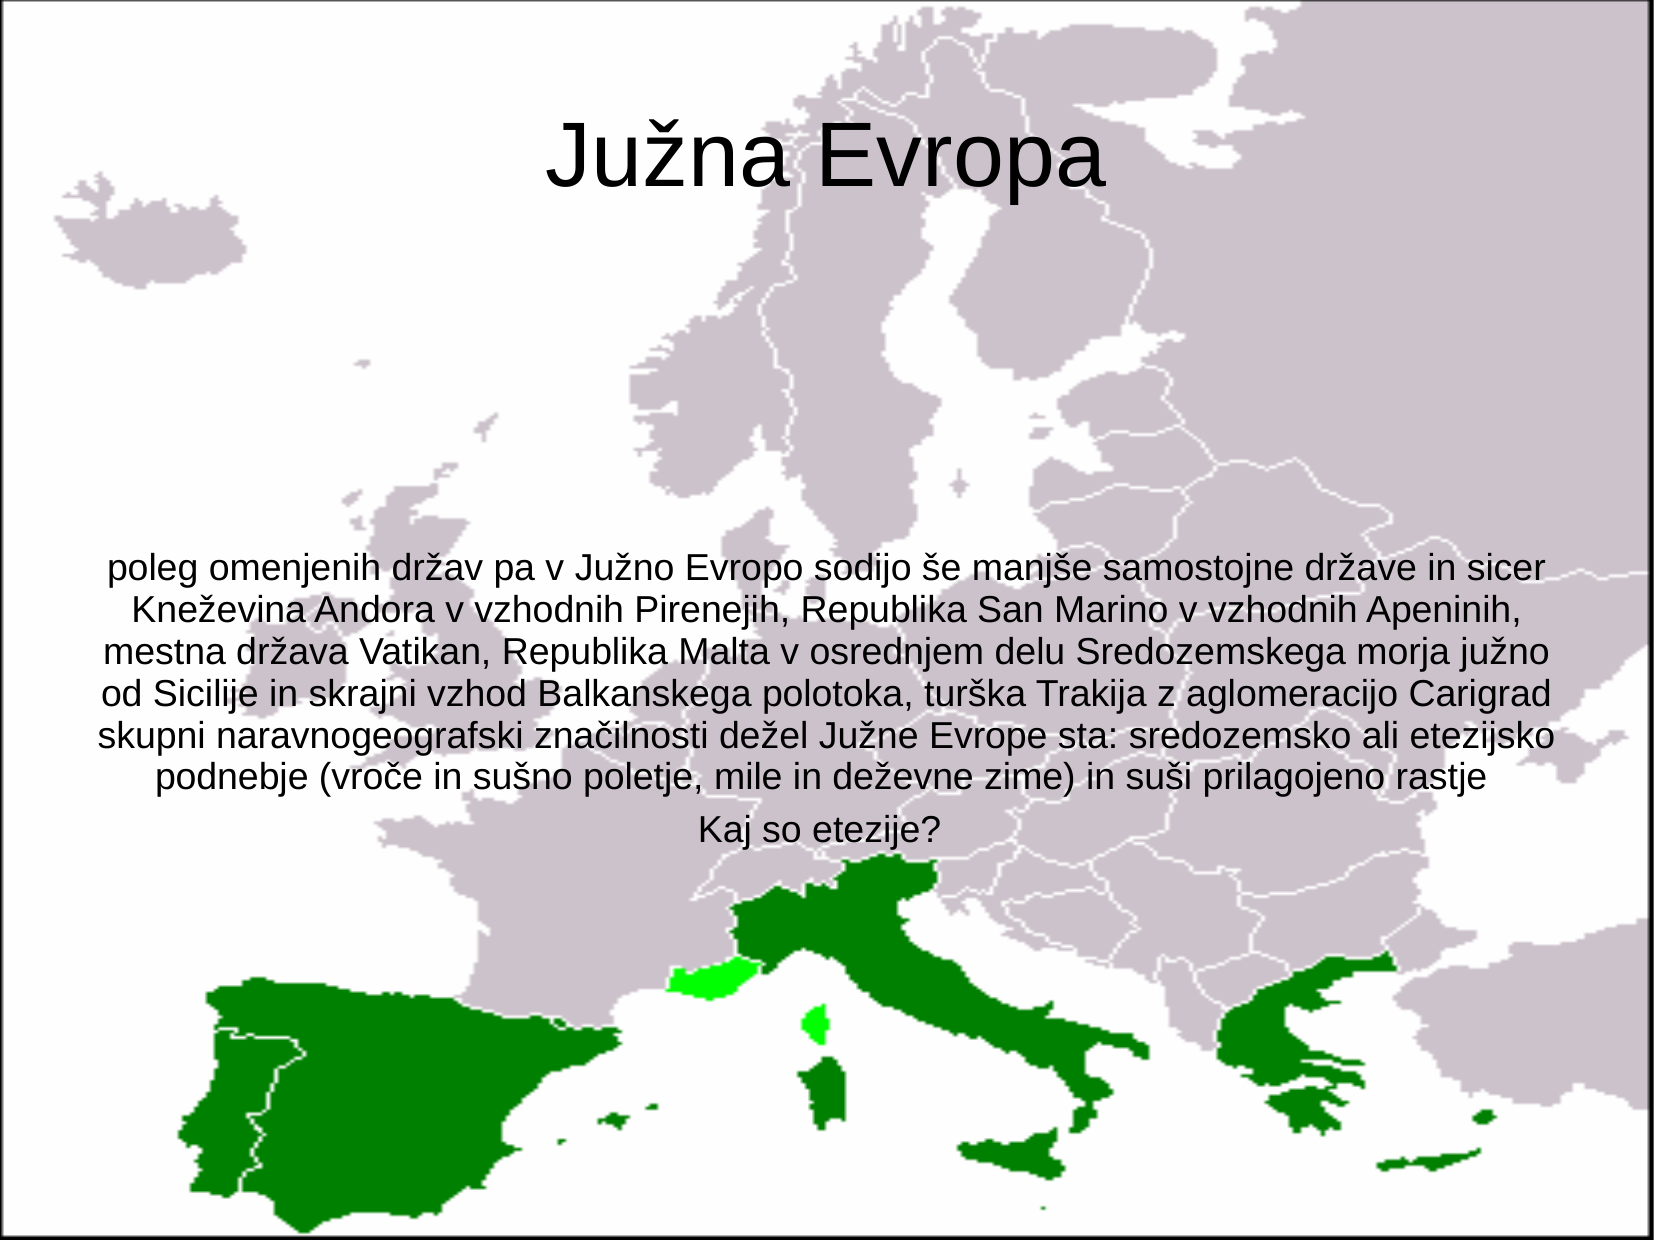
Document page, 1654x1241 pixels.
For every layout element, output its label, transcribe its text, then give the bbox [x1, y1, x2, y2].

subtitle poleg omenjenih držav pa v Južno Evropo sodijo še manjše samostojne države in sicer Kneževina Andora v vzhodnih Pirenejih, Republika San Marino v vzhodnih Apeninih, mestna država Vatikan, Republika Malta v osrednjem delu Sredozemskega morja južno od Sicilije in skrajni vzhod Balkanskega polotoka, turška Trakija z aglomeracijo Carigrad skupni naravnogeografski značilnosti dežel Južne Evrope sta: sredozemsko ali etezijsko podnebje (vroče in sušno poletje, mile in deževne zime) in suši prilagojeno rastje Kaj so etezije? [82, 297, 1571, 1102]
picture [0, 0, 1654, 1241]
title Južna Evropa [82, 56, 1571, 249]
